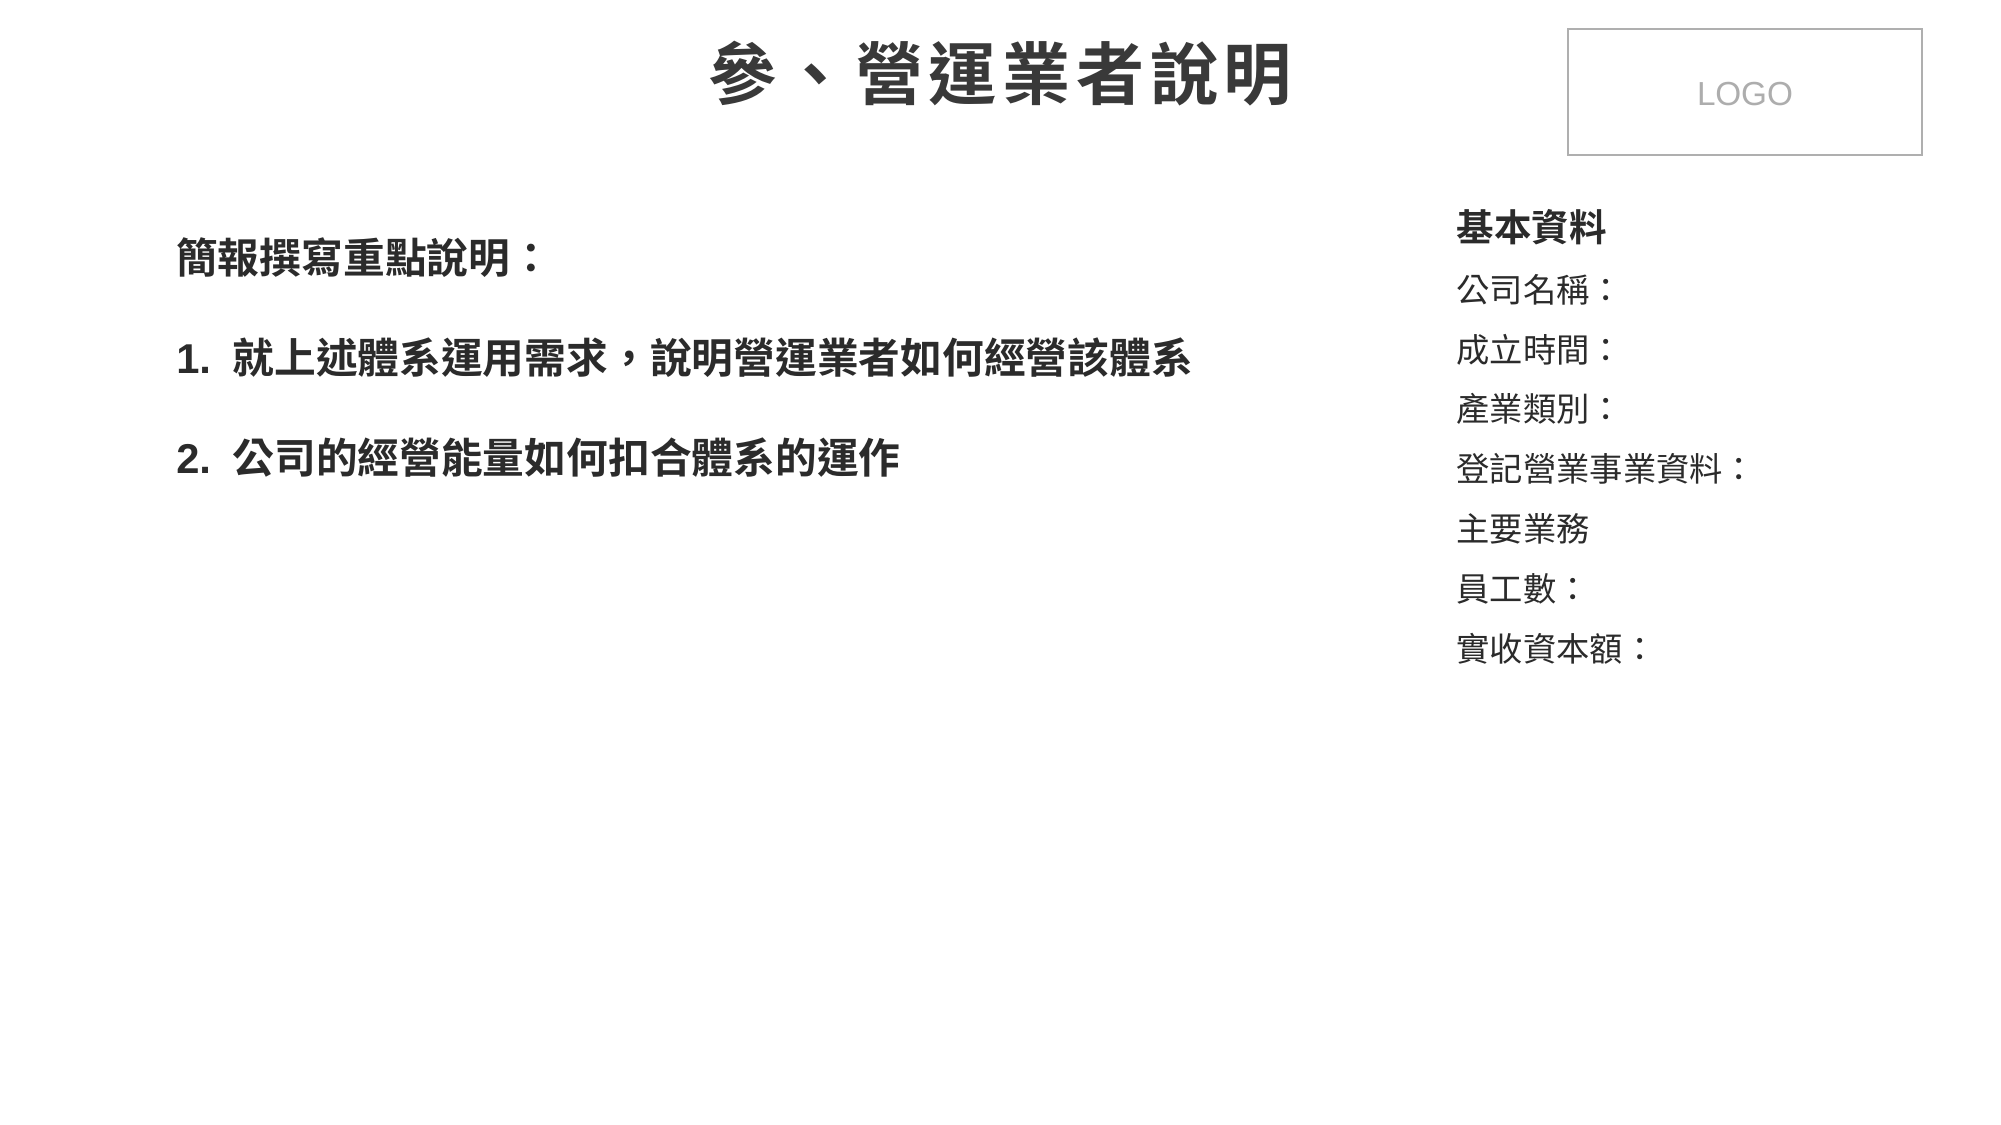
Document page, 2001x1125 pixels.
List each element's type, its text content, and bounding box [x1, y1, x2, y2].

text_box LOGO [1568, 29, 1922, 155]
text_box 簡報撰寫重點說明： 1. 就上述體系運用需求，說明營運業者如何經營該體系 2. 公司的經營能量如何扣合體系的運作 [161, 223, 1291, 1098]
title 參、營運業者說明 [127, 9, 1873, 135]
text_box 基本資料 公司名稱： 成立時間： 產業類別： 登記營業事業資料： 主要業務 員工數： 實收資本額： [1441, 196, 1923, 674]
